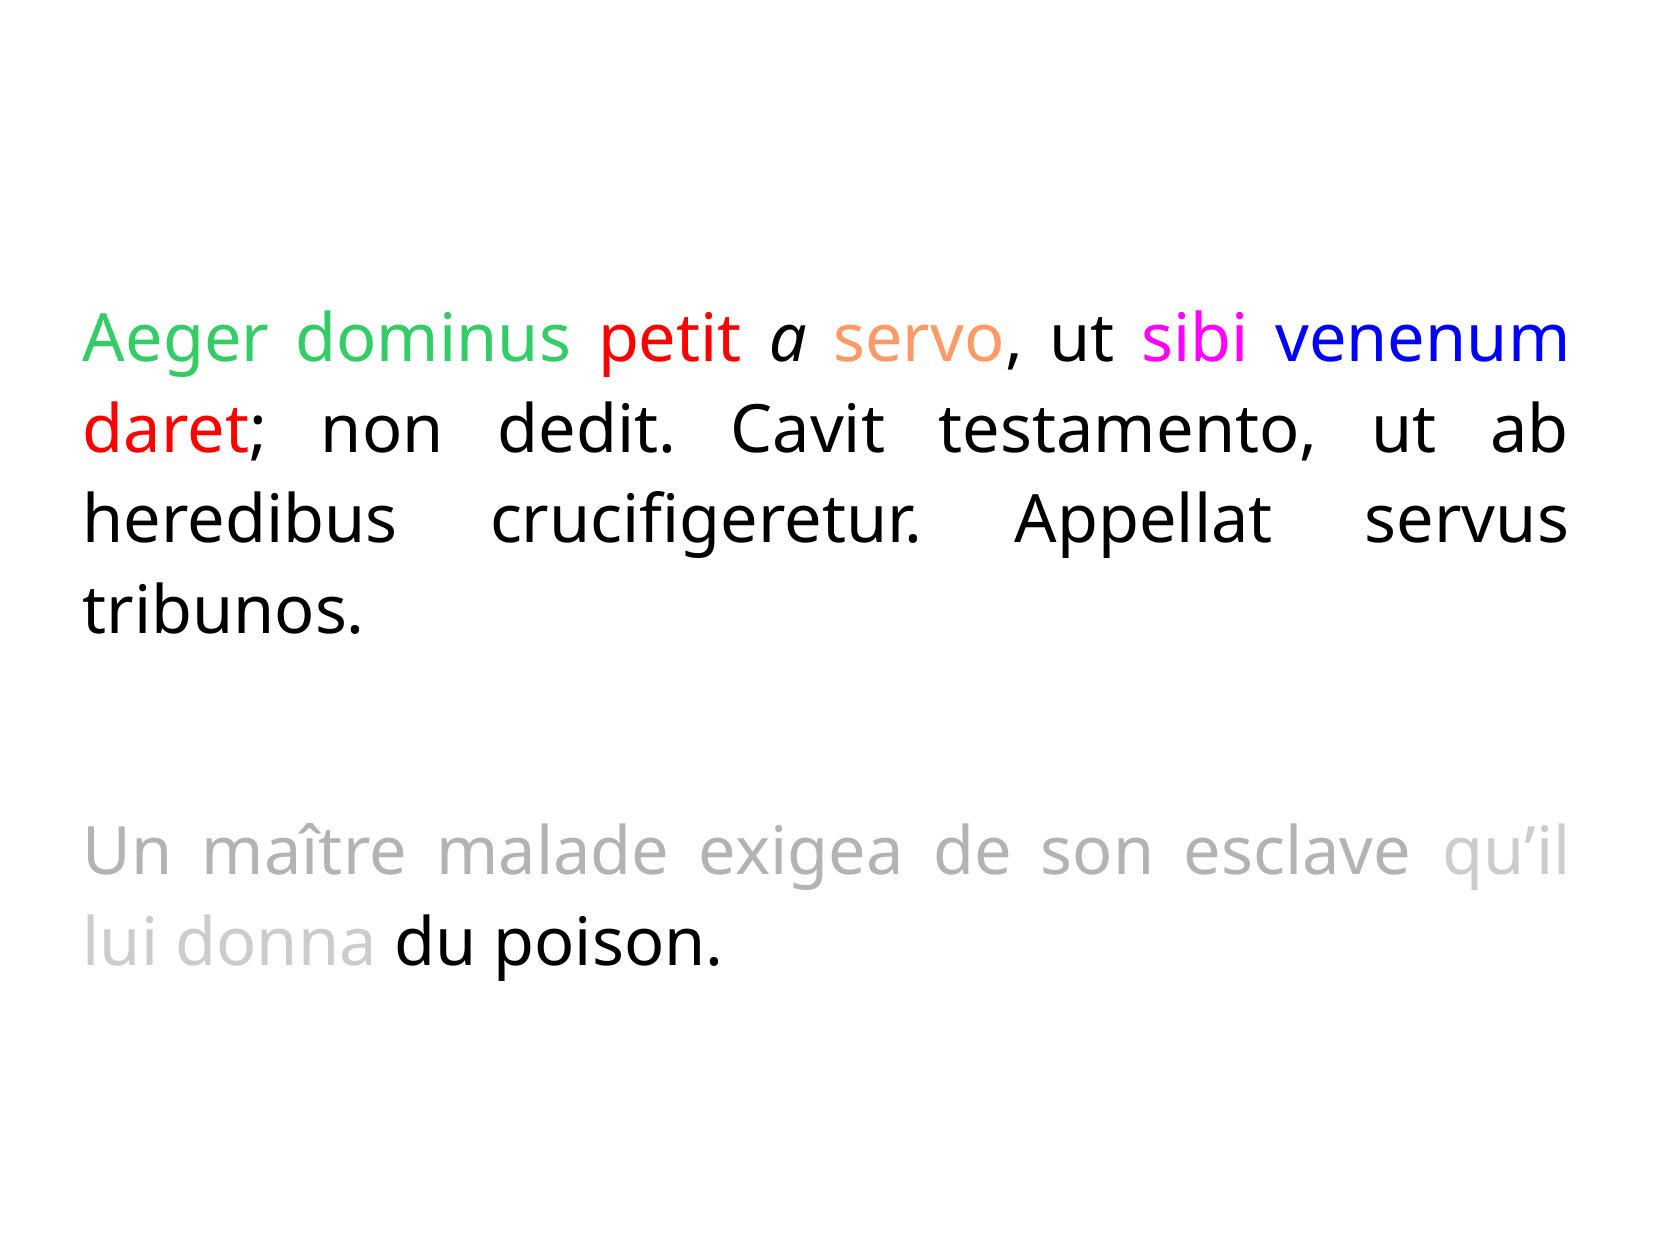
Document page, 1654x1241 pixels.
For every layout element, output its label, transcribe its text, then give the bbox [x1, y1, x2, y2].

list Aeger dominus petit a servo, ut sibi venenum daret; non dedit. Cavit testamento, ut ab heredibus crucifigeretur. Appellat servus tribunos. Un maître malade exigea de son esclave qu’il lui donna du poison. [82, 290, 1571, 1010]
